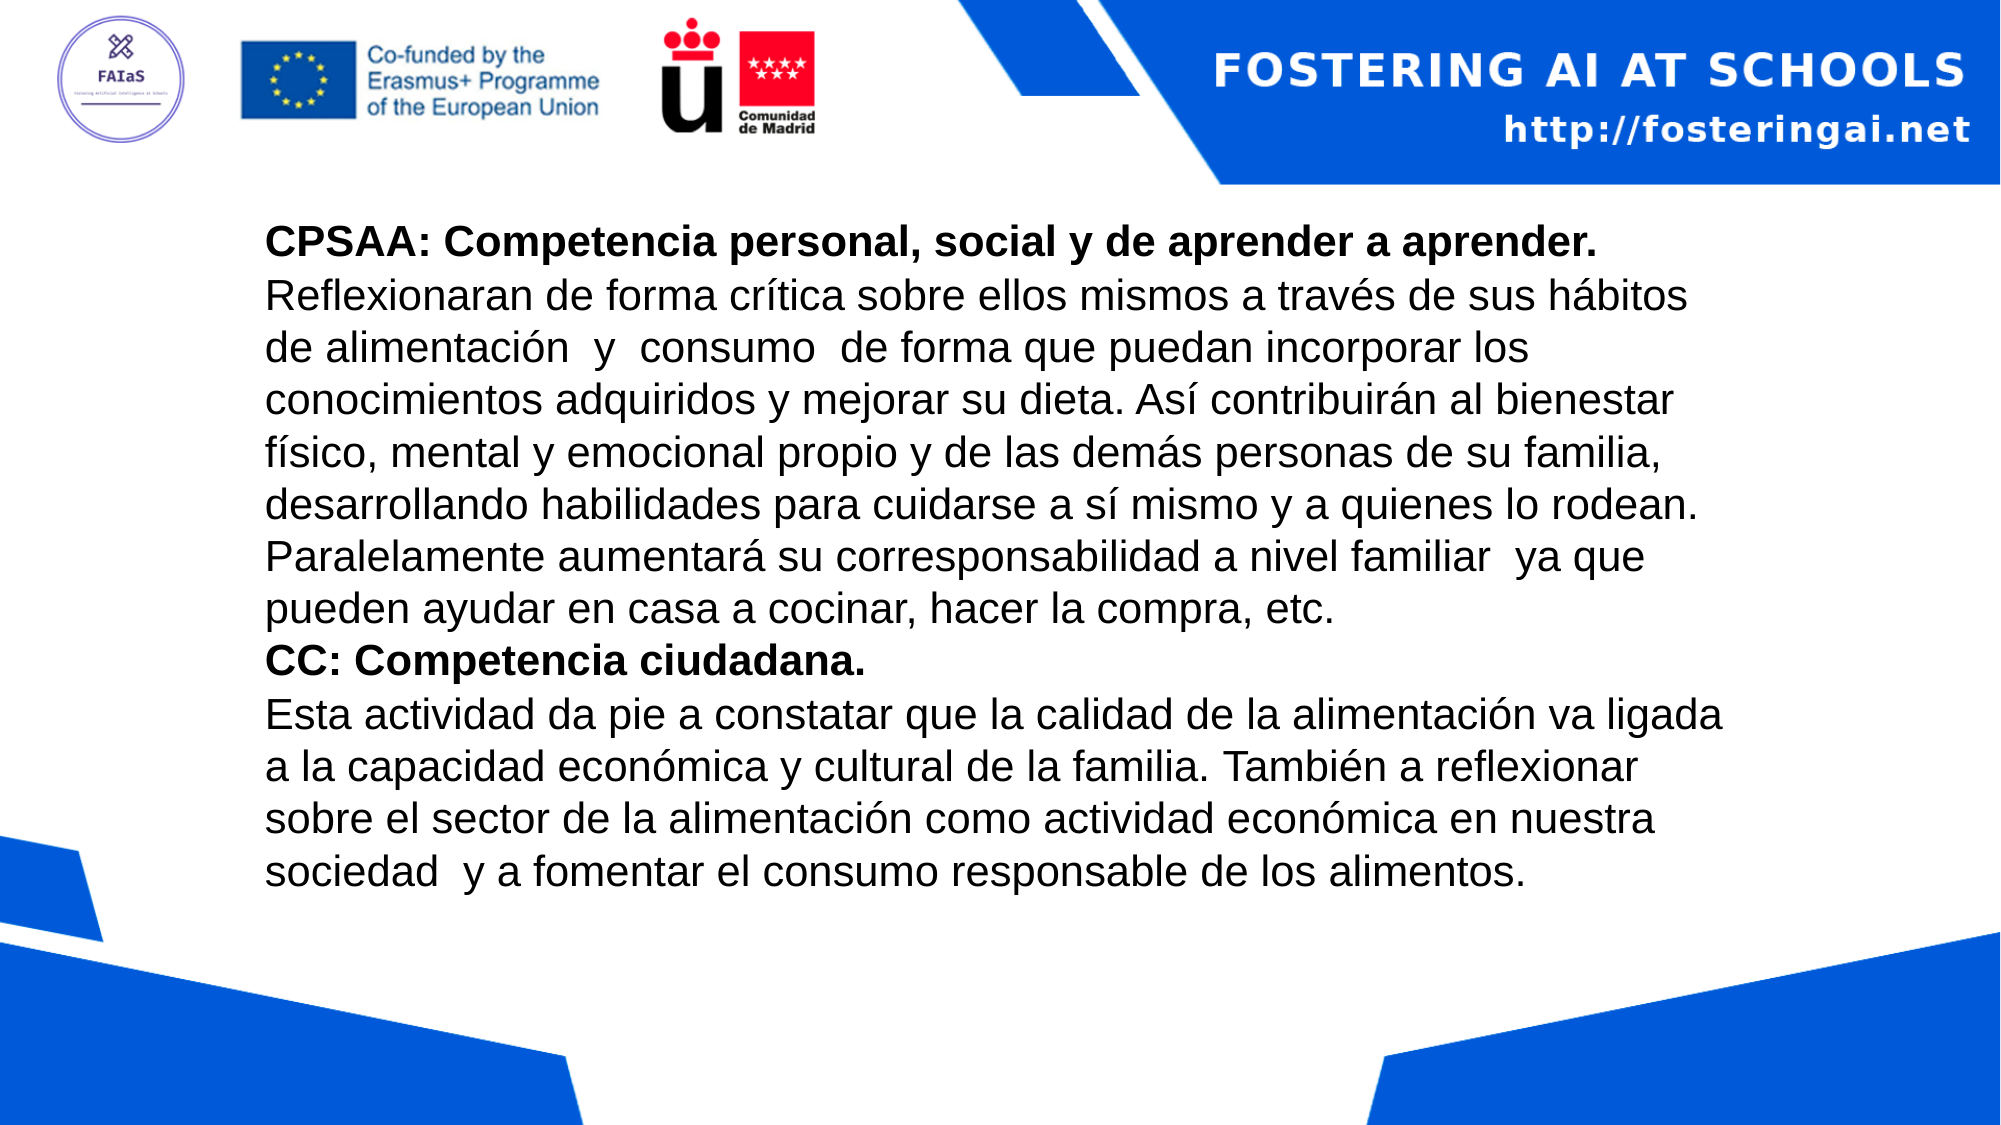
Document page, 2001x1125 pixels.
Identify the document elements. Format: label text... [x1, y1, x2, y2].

subtitle CPSAA: Competencia personal, social y de aprender a aprender. Reflexionaran de forma crítica sobre ellos mismos a través de sus hábitos de alimentación y consumo de forma que puedan incorporar los conocimientos adquiridos y mejorar su dieta. Así contribuirán al bienestar físico, mental y emocional propio y de las demás personas de su familia, desarrollando habilidades para cuidarse a sí mismo y a quienes lo rodean. Paralelamente aumentará su corresponsabilidad a nivel familiar ya que pueden ayudar en casa a cocinar, hacer la compra, etc. CC: Competencia ciudadana. Esta actividad da pie a constatar que la calidad de la alimentación va ligada a la capacidad económica y cultural de la familia. También a reflexionar sobre el sector de la alimentación como actividad económica en nuestra sociedad y a fomentar el consumo responsable de los alimentos. [249, 153, 1750, 956]
picture [0, 0, 2001, 1125]
